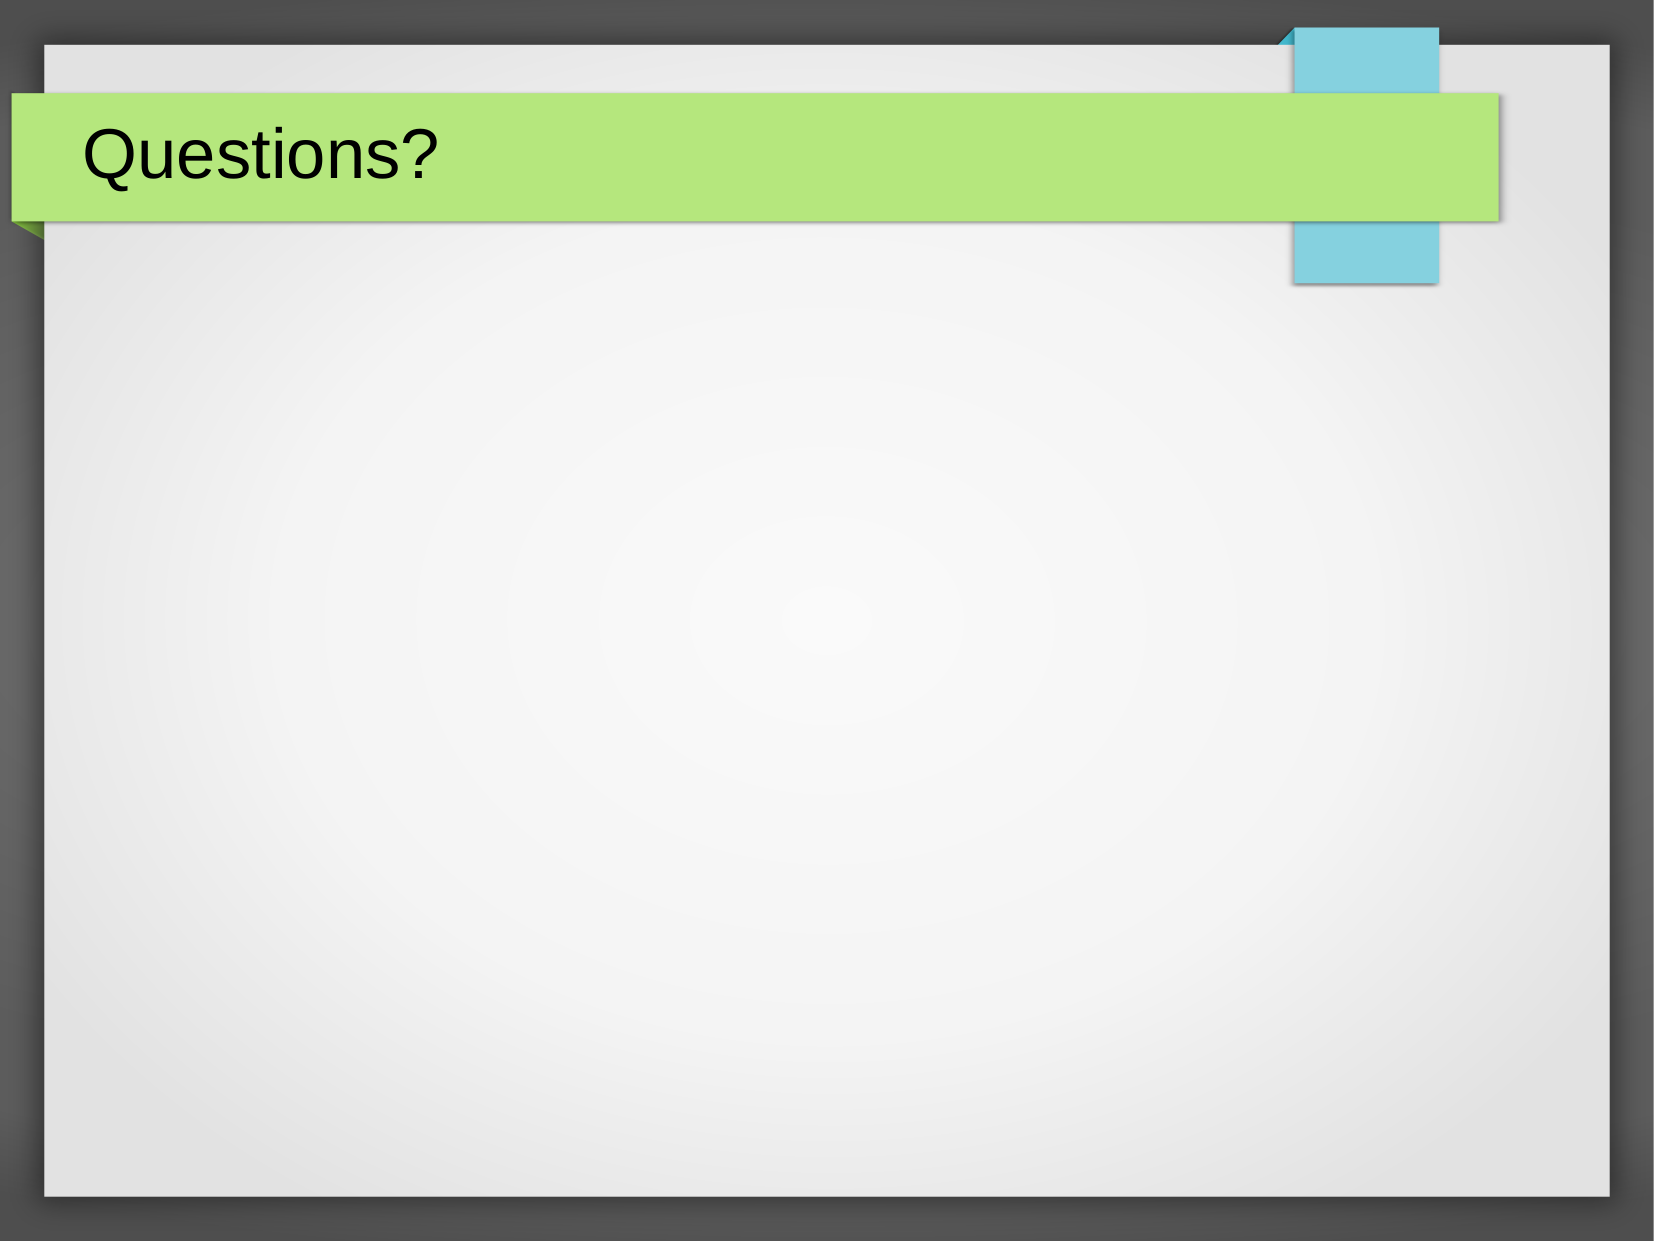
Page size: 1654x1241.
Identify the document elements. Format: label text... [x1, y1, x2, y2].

title Questions? [82, 94, 1264, 213]
picture [0, 0, 1654, 1241]
